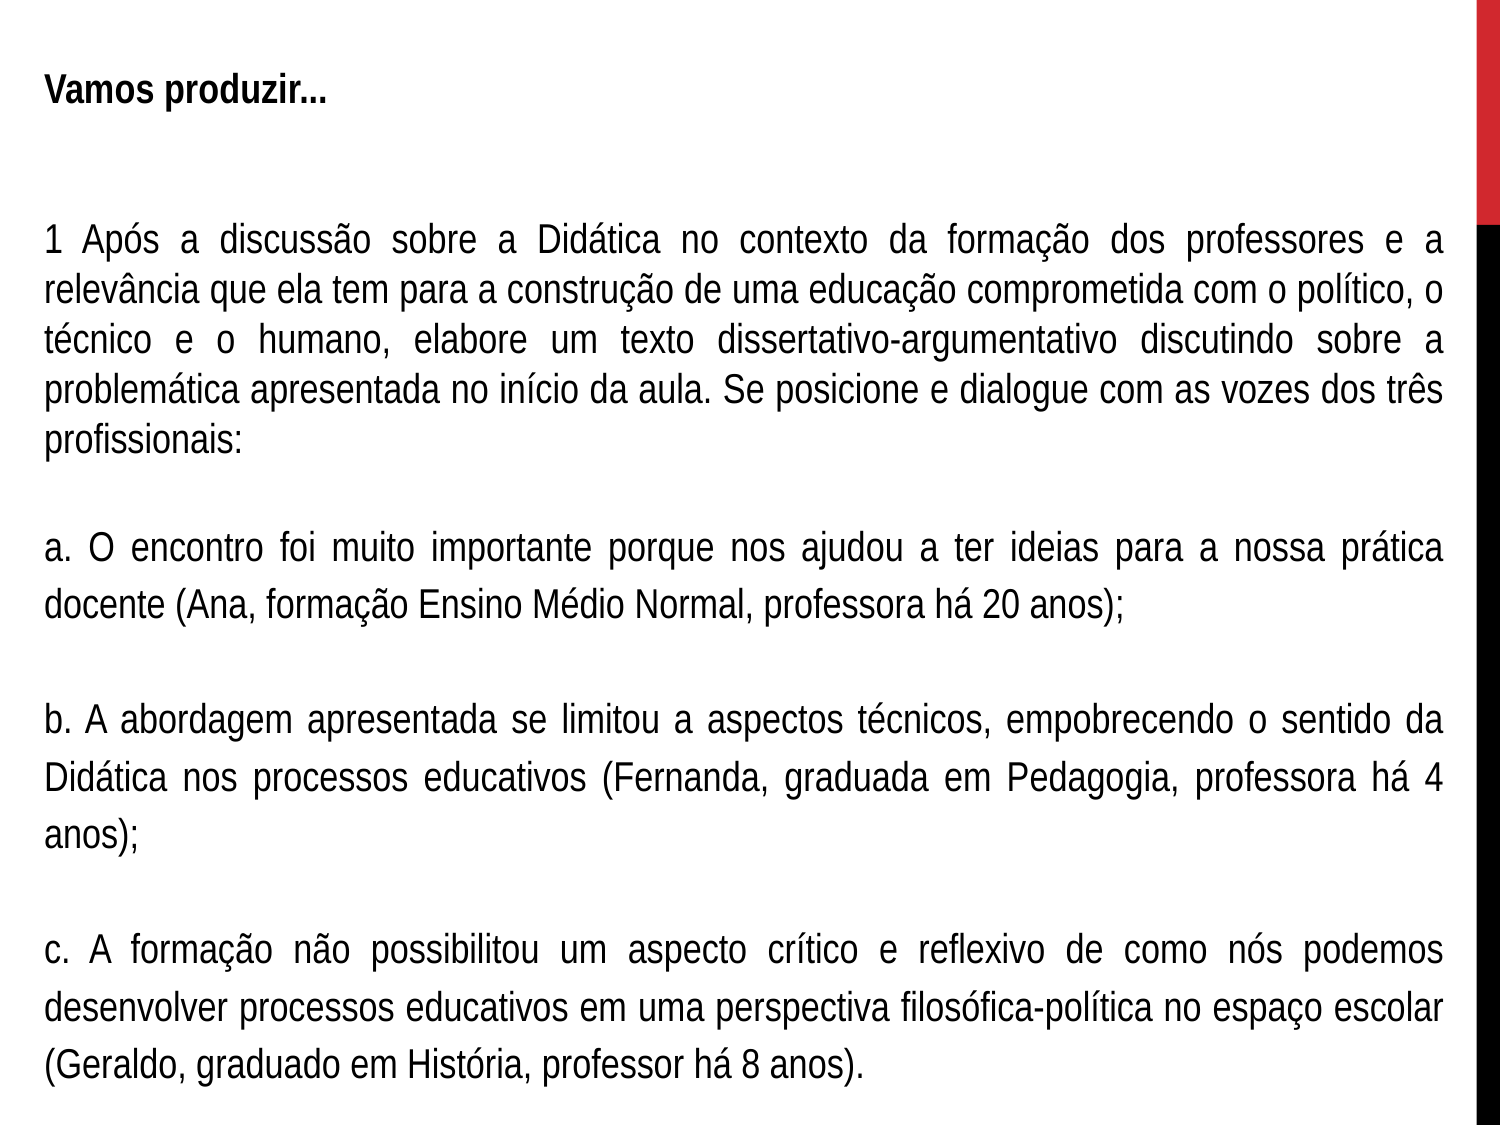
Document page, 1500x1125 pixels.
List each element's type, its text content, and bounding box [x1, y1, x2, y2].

text_box Vamos produzir... 1 Após a discussão sobre a Didática no contexto da formação dos professores e a relevância que ela tem para a construção de uma educação comprometida com o político, o técnico e o humano, elabore um texto dissertativo-argumentativo discutindo sobre a problemática apresentada no início da aula. Se posicione e dialogue com as vozes dos três profissionais: a. O encontro foi muito importante porque nos ajudou a ter ideias para a nossa prática docente (Ana, formação Ensino Médio Normal, professora há 20 anos); b. A abordagem apresentada se limitou a aspectos técnicos, empobrecendo o sentido da Didática nos processos educativos (Fernanda, graduada em Pedagogia, professora há 4 anos); c. A formação não possibilitou um aspecto crítico e reflexivo de como nós podemos desenvolver processos educativos em uma perspectiva filosófica-política no espaço escolar (Geraldo, graduado em História, professor há 8 anos). [29, 54, 1459, 1125]
